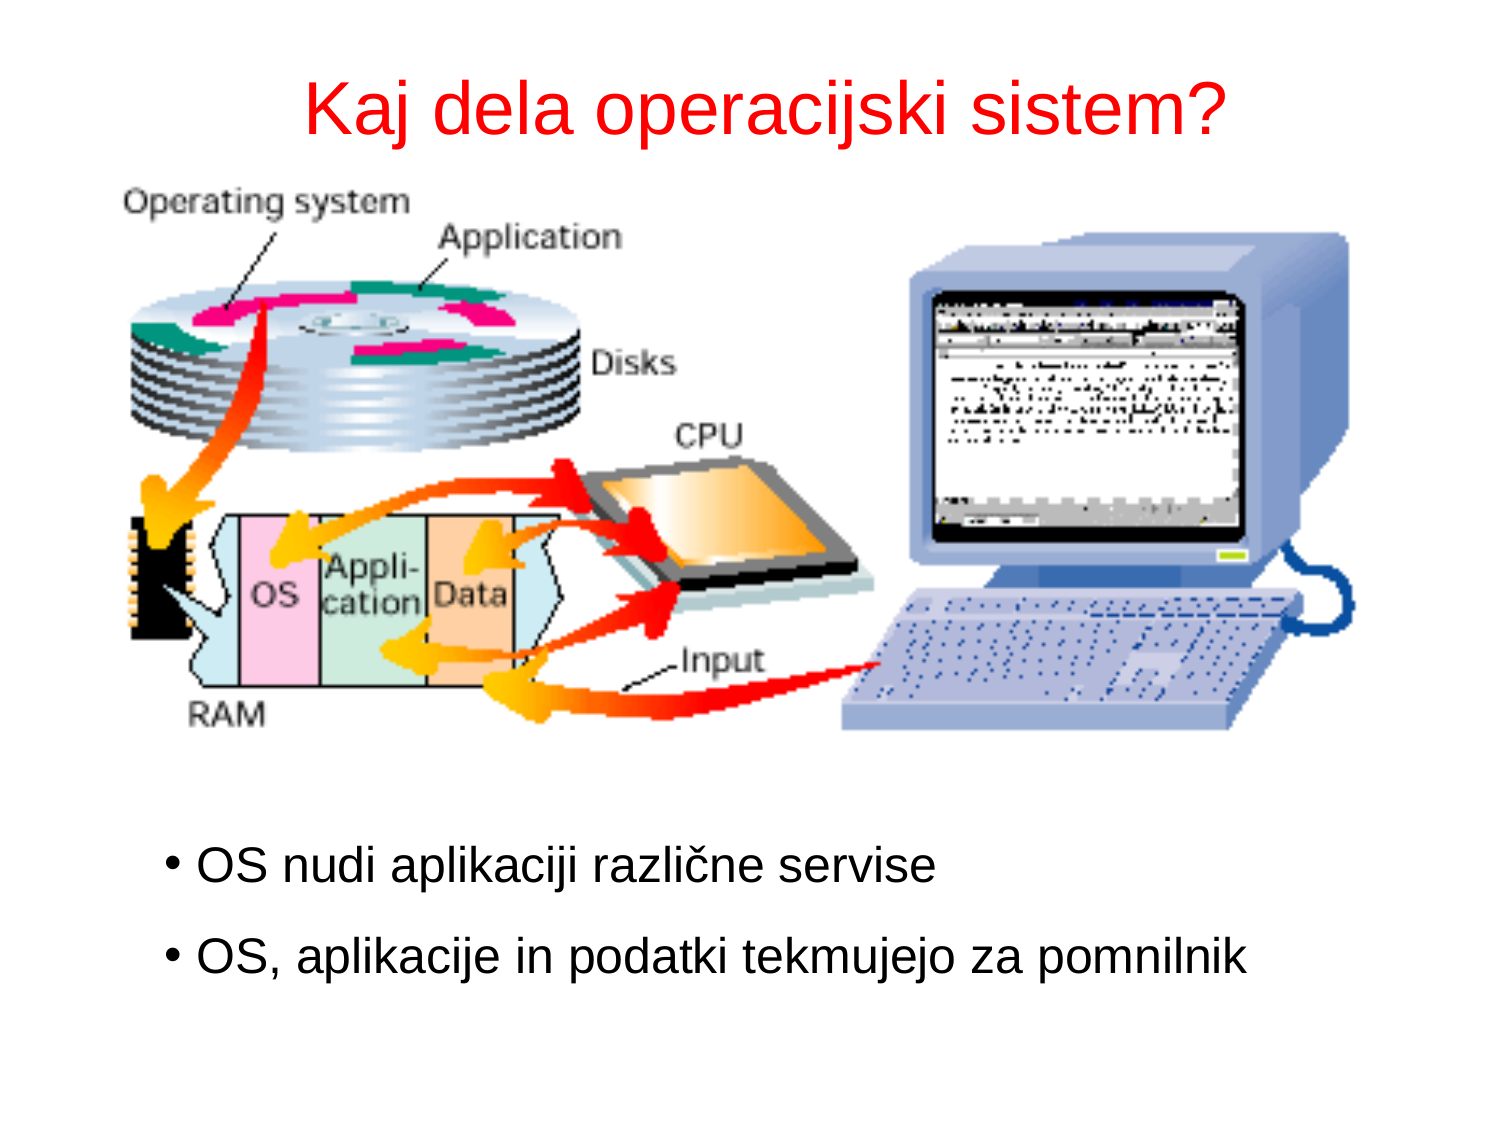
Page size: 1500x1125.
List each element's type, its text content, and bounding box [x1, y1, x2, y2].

picture [100, 169, 1379, 770]
title Kaj dela operacijski sistem? [137, 37, 1395, 172]
text_box OS nudi aplikaciji različne servise OS, aplikacije in podatki tekmujejo za pomnilnik [150, 825, 1338, 992]
